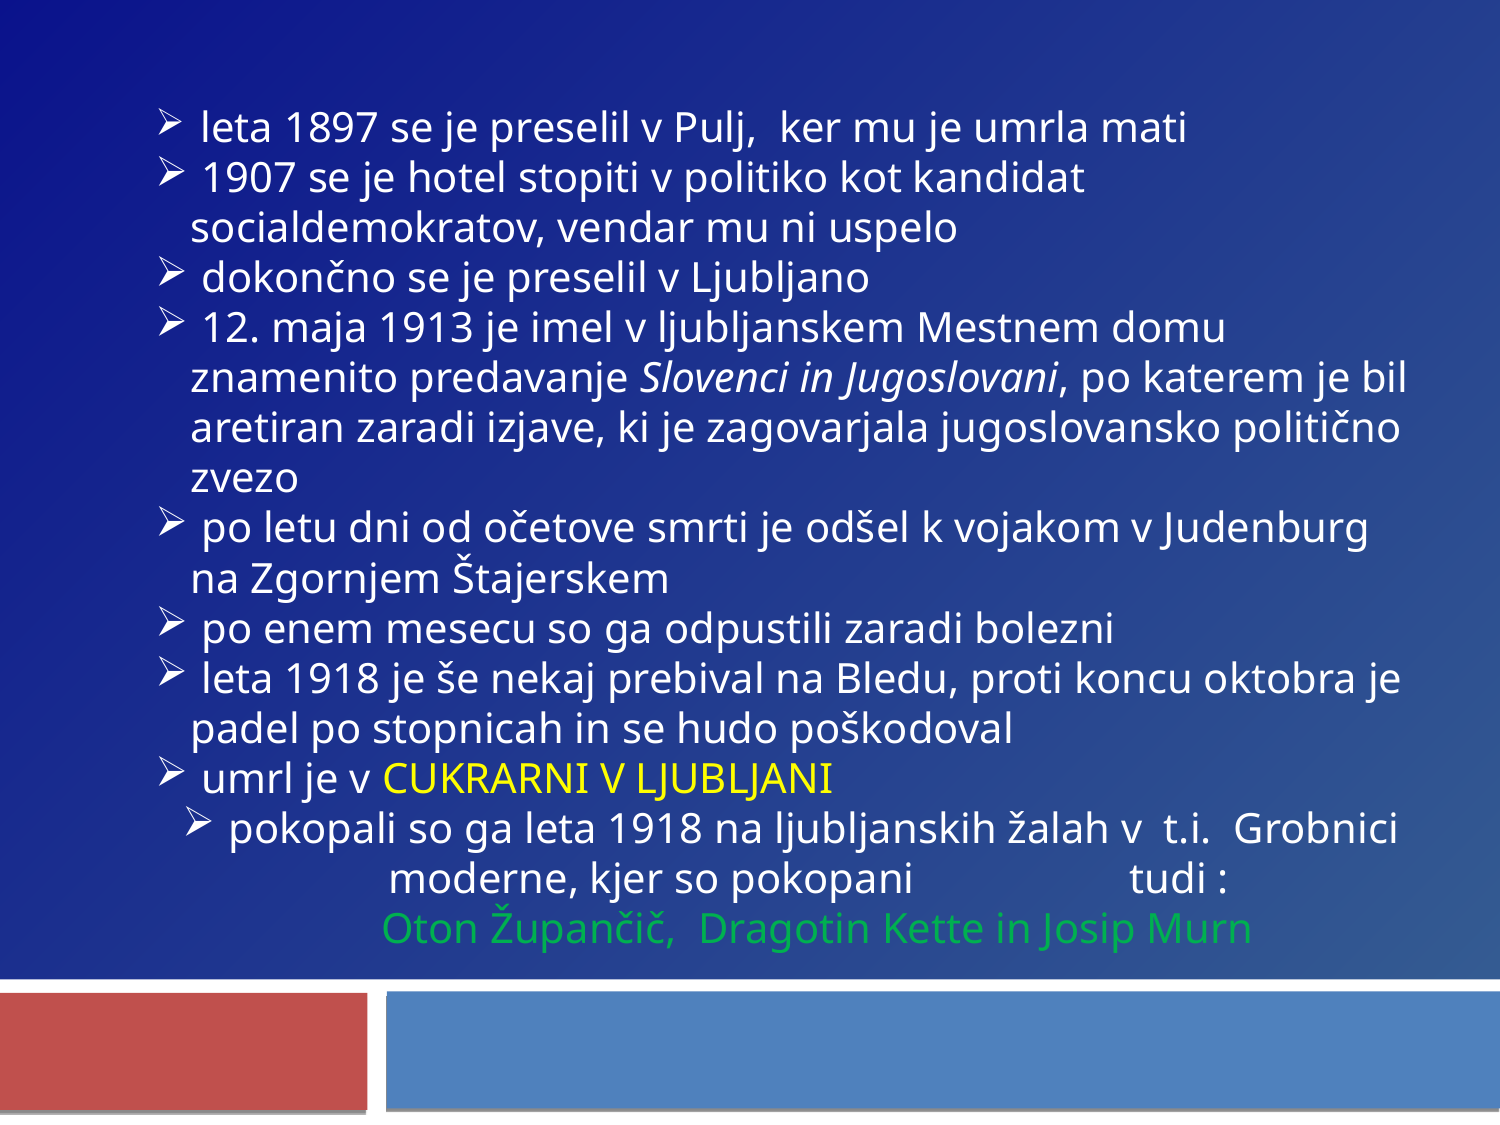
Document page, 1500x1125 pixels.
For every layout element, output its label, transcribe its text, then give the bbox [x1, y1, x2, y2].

text_box leta 1897 se je preselil v Pulj, ker mu je umrla mati 1907 se je hotel stopiti v politiko kot kandidat socialdemokratov, vendar mu ni uspelo dokončno se je preselil v Ljubljano 12. maja 1913 je imel v ljubljanskem Mestnem domu znamenito predavanje Slovenci in Jugoslovani, po katerem je bil aretiran zaradi izjave, ki je zagovarjala jugoslovansko politično zvezo po letu dni od očetove smrti je odšel k vojakom v Judenburg na Zgornjem Štajerskem po enem mesecu so ga odpustili zaradi bolezni leta 1918 je še nekaj prebival na Bledu, proti koncu oktobra je padel po stopnicah in se hudo poškodoval umrl je v CUKRARNI V LJUBLJANI pokopali so ga leta 1918 na ljubljanskih žalah v t.i. Grobnici moderne, kjer so pokopani tudi : Oton Župančič, Dragotin Kette in Josip Murn [140, 93, 1442, 959]
